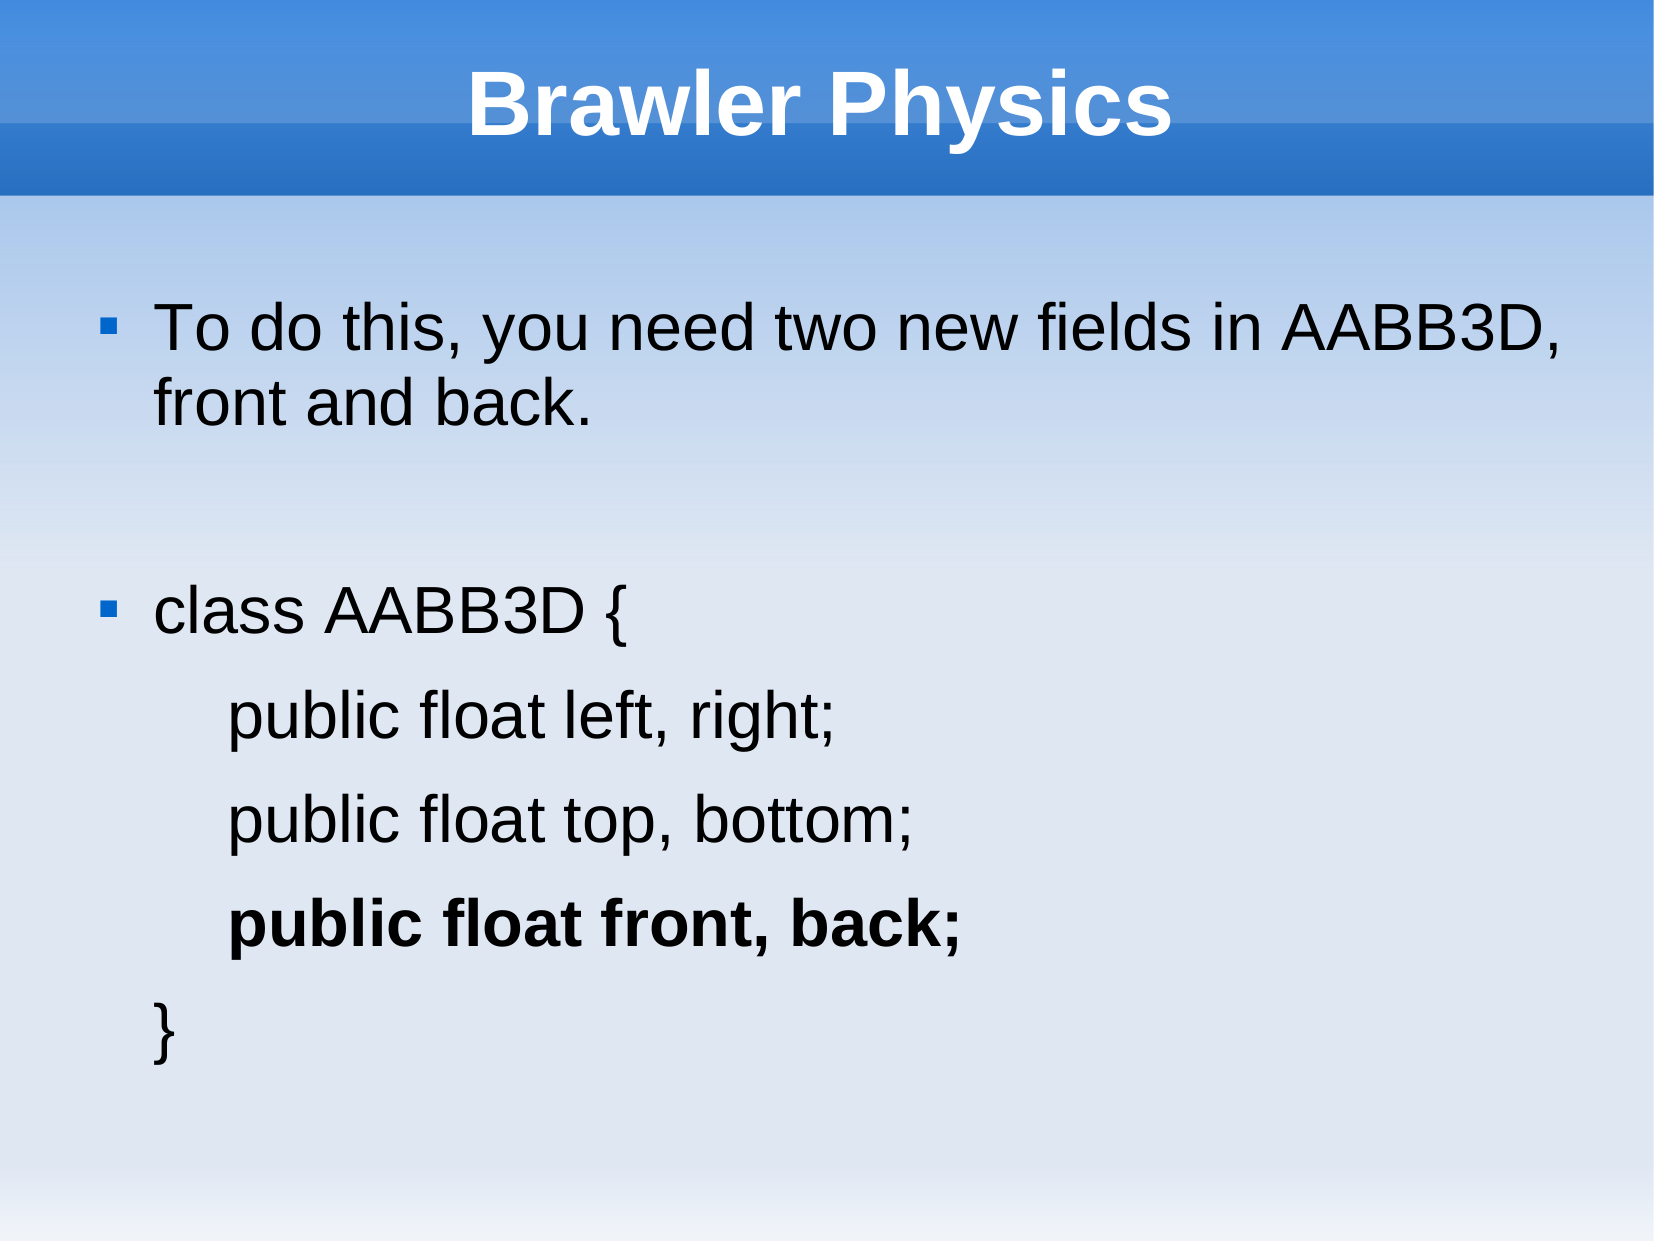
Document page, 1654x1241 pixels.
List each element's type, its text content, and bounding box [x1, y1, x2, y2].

picture [0, 0, 1654, 1241]
title Brawler Physics [76, 0, 1565, 208]
list To do this, you need two new fields in AABB3D, front and back. class AABB3D { public float left, right; public float top, bottom; public float front, back; } [82, 290, 1571, 1109]
